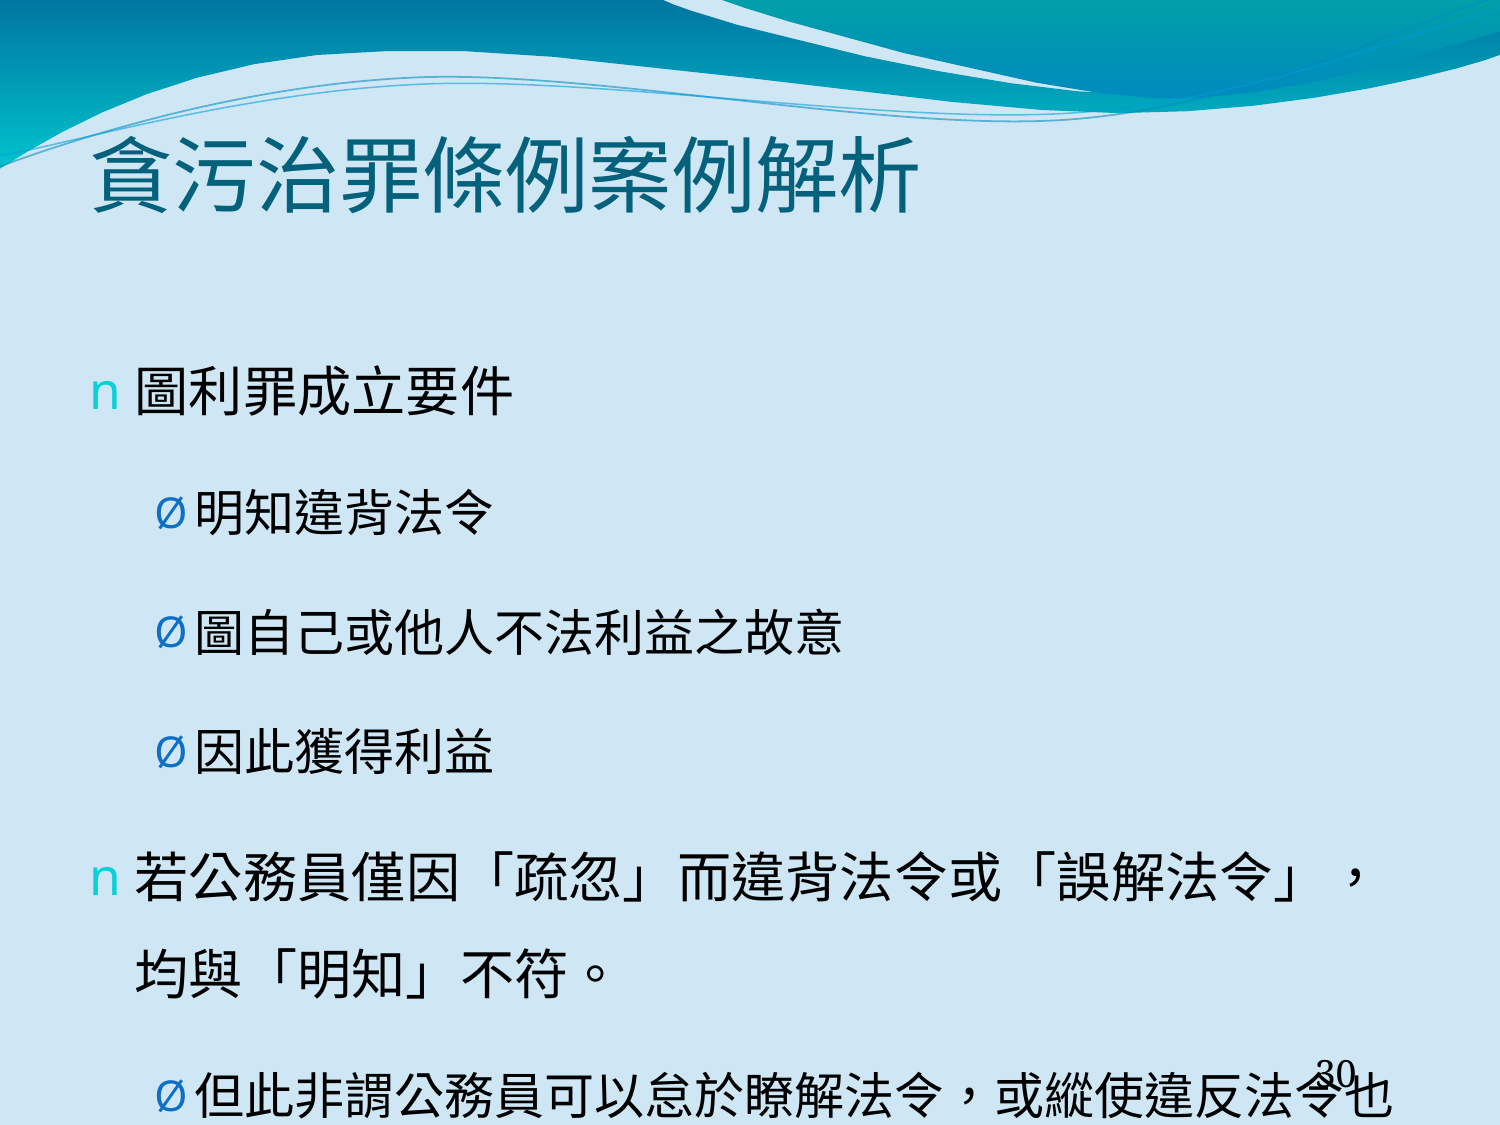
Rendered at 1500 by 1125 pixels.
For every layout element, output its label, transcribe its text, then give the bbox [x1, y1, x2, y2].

title 貪污治罪條例案例解析 [75, 115, 1425, 303]
slide_number <編號> [1299, 1042, 1425, 1103]
list 圖利罪成立要件 明知違背法令 圖自己或他人不法利益之故意 因此獲得利益 若公務員僅因「疏忽」而違背法令或「誤解法令」，均與「明知」不符。 但此非謂公務員可以怠於瞭解法令，或縱使違反法令也無所謂，公務員仍應充分瞭解職掌上相關法令，否則仍難逃行政責任。 「便民」與「圖利」之界線：有無違背法令 [75, 317, 1425, 1038]
